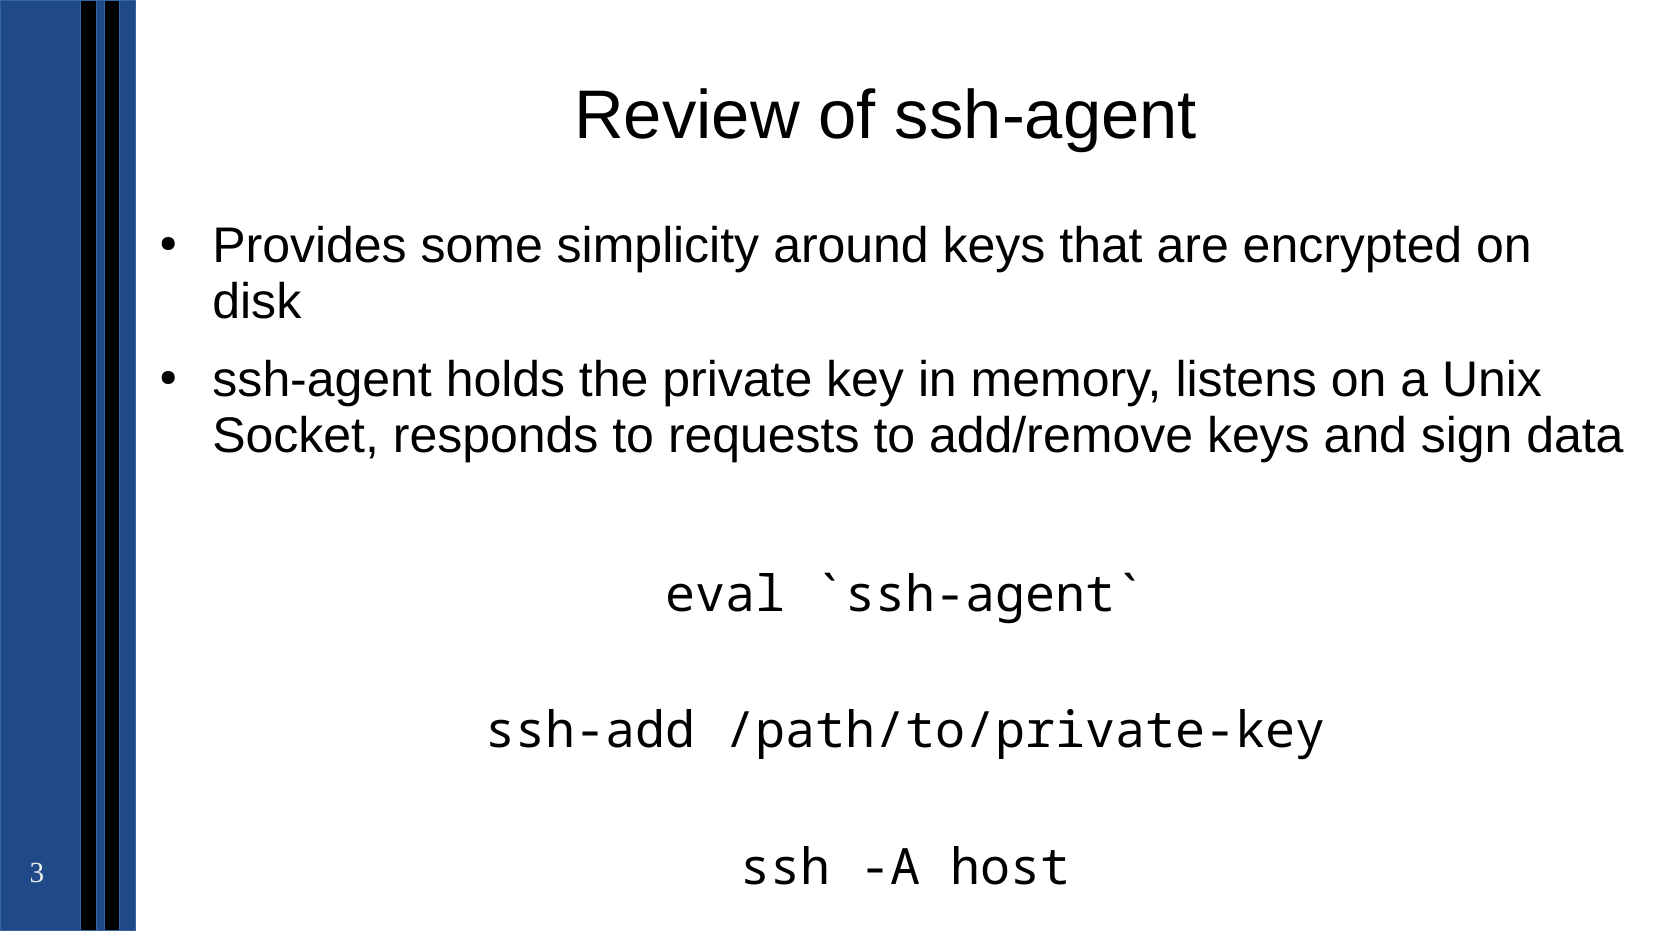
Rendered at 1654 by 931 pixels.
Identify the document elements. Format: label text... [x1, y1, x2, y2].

title Review of ssh-agent [141, 37, 1630, 193]
list Provides some simplicity around keys that are encrypted on disk ssh-agent holds the private key in memory, listens on a Unix Socket, responds to requests to add/remove keys and sign data [141, 217, 1630, 871]
text_box eval `ssh-agent` ssh-add /path/to/private-key ssh -A host [470, 550, 1341, 857]
